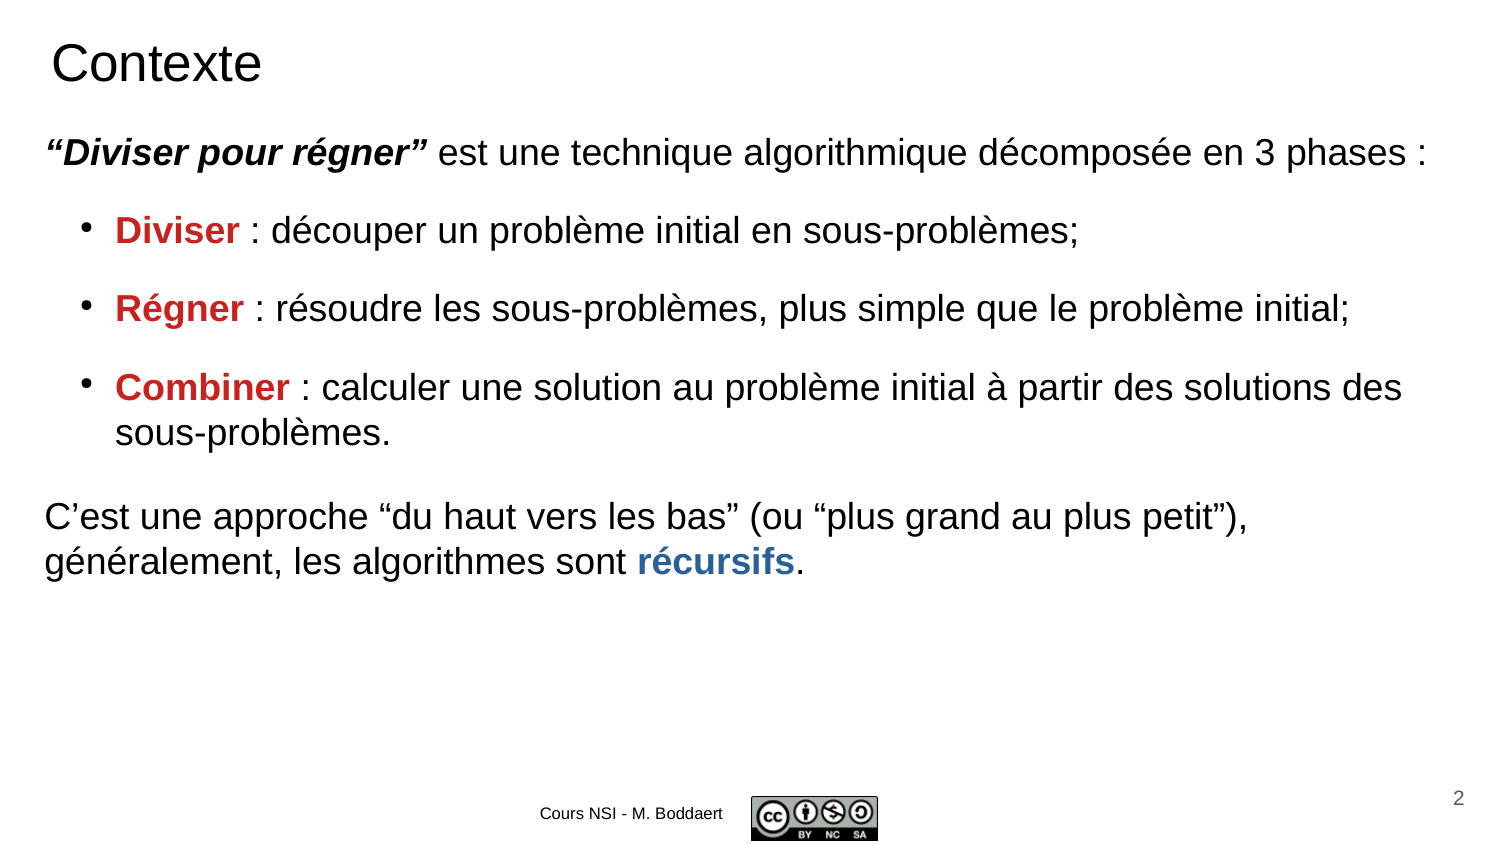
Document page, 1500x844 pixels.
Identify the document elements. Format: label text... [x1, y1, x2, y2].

slide_number <numéro> [1389, 764, 1480, 830]
text_box “Diviser pour régner” est une technique algorithmique décomposée en 3 phases : Diviser : découper un problème initial en sous-problèmes; Régner : résoudre les sous-problèmes, plus simple que le problème initial; Combiner : calculer une solution au problème initial à partir des solutions des sous-problèmes. C’est une approche “du haut vers les bas” (ou “plus grand au plus petit”), généralement, les algorithmes sont récursifs. [29, 120, 1477, 760]
picture [751, 796, 878, 841]
title Contexte [51, 13, 1449, 108]
